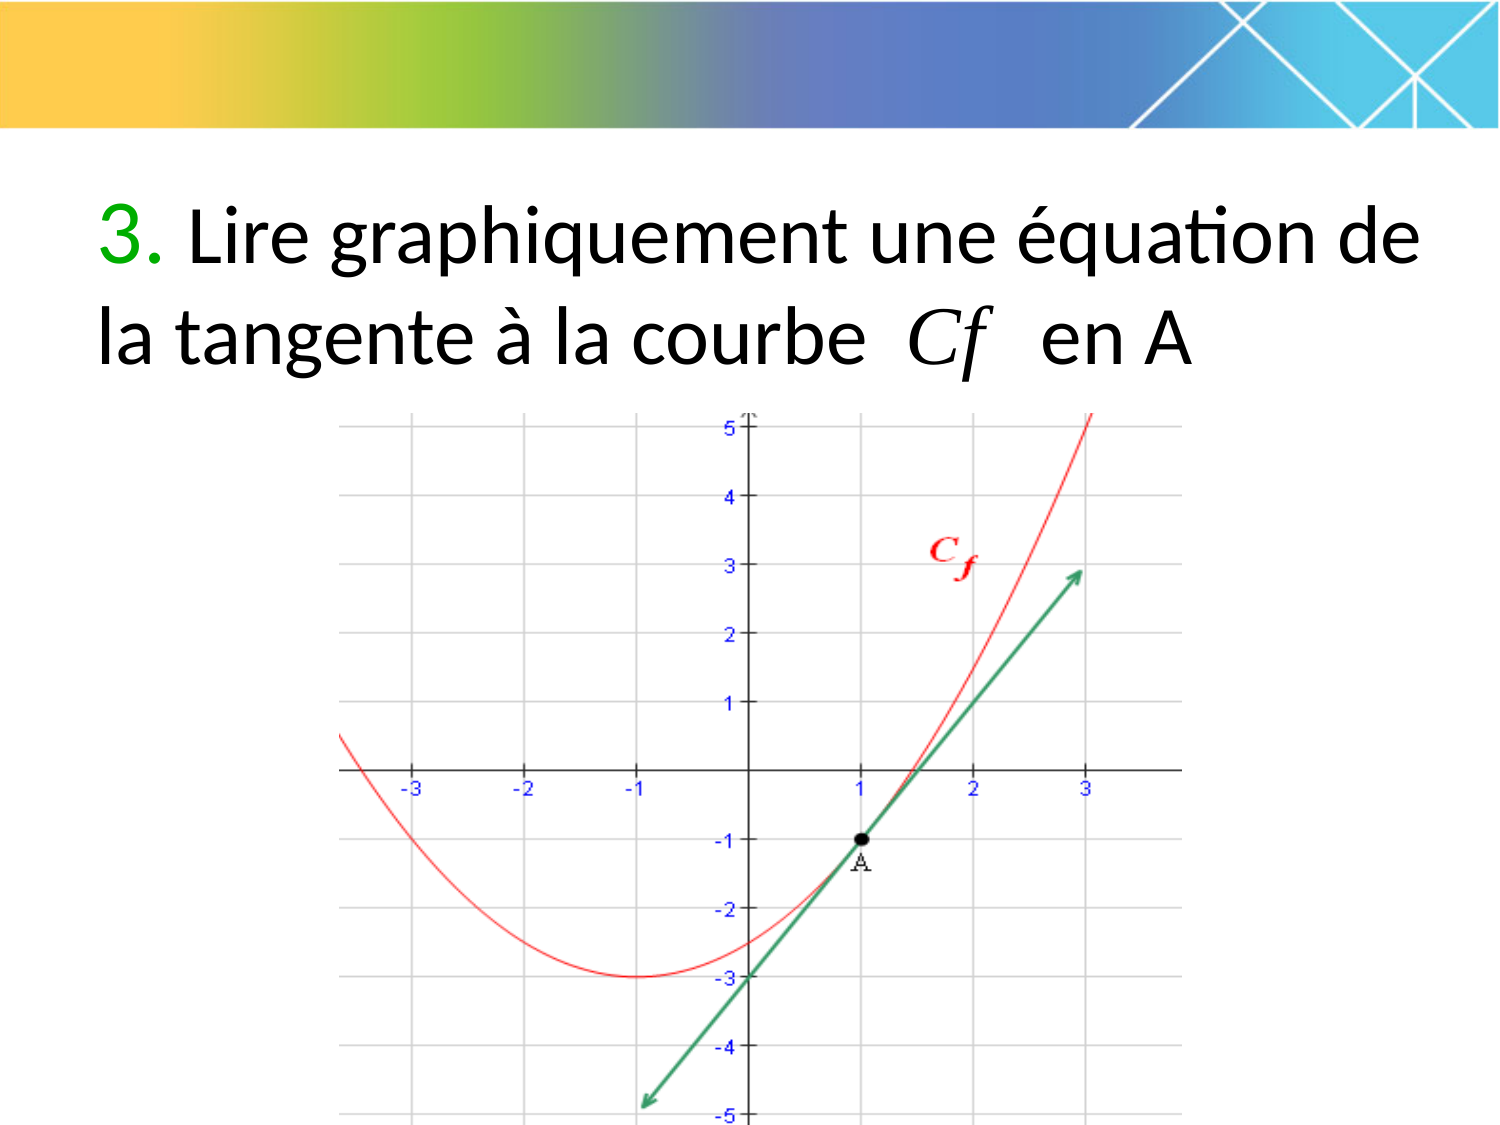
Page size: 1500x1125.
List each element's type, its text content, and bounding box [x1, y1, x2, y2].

title 3. Lire graphiquement une équation de la tangente à la courbe Cf en A [82, 164, 1500, 305]
picture [339, 413, 1182, 1125]
picture [0, 0, 1500, 130]
